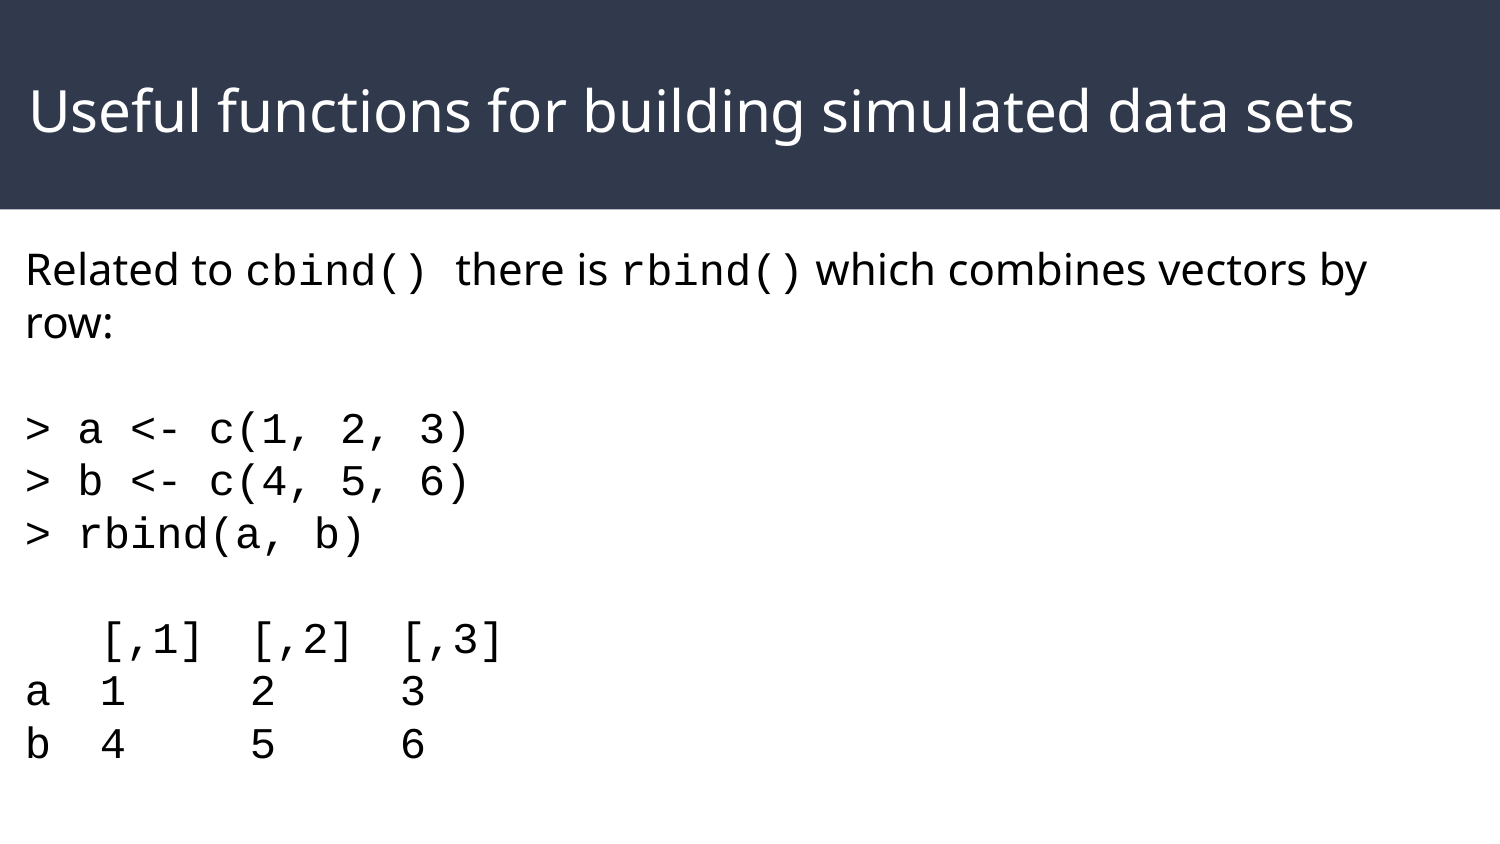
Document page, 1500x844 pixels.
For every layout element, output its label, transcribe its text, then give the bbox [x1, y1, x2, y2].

text_box Related to cbind() there is rbind() which combines vectors by row: > a <- c(1, 2, 3) > b <- c(4, 5, 6) > rbind(a, b) [,1] [,2] [,3] a 1 2 3 b 4 5 6 [9, 227, 1480, 829]
title Useful functions for building simulated data sets [13, 59, 1476, 186]
